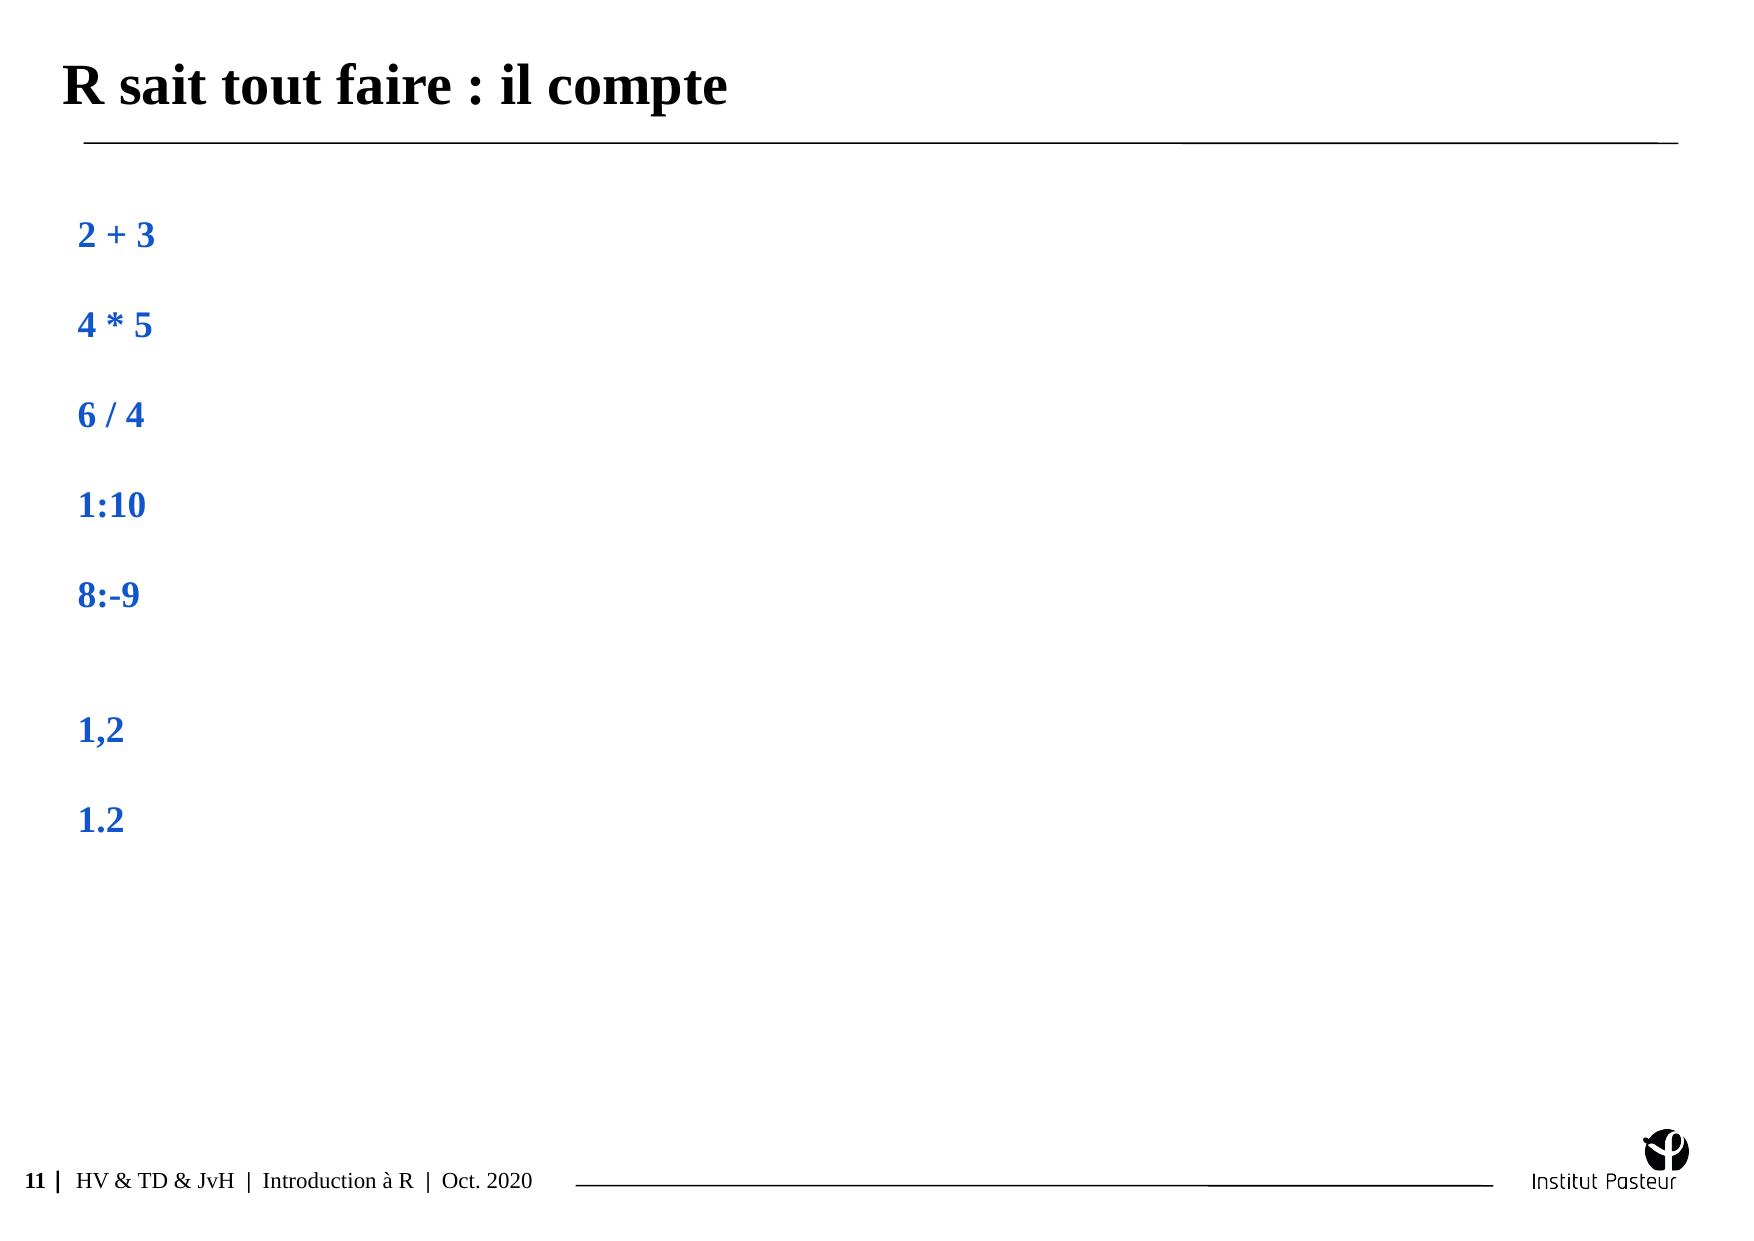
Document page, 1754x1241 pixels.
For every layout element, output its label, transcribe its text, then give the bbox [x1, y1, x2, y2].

list 2 + 3 4 * 5 6 / 4 1:10 8:-9 1,2 1.2 [62, 194, 1692, 1152]
text_box R sait tout faire : il compte [62, 2, 1692, 160]
picture [1533, 1152, 1689, 1189]
